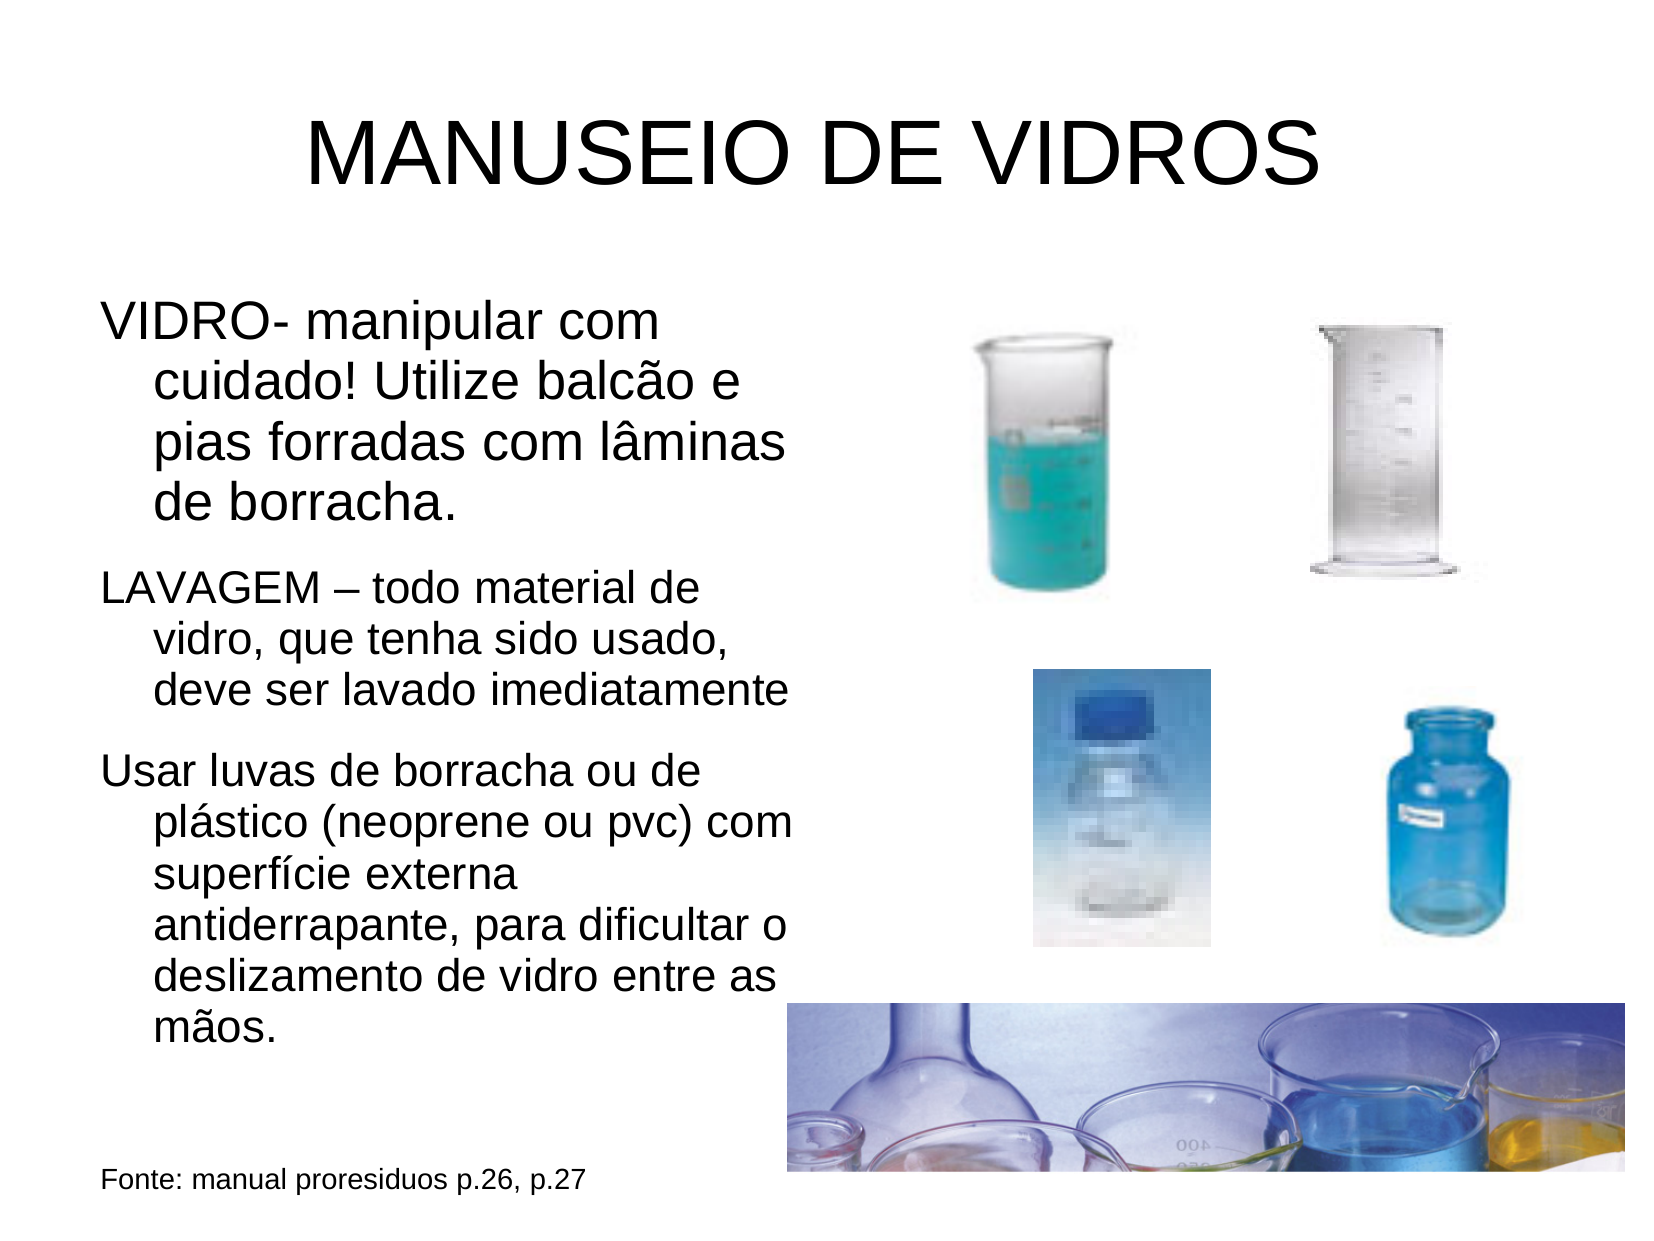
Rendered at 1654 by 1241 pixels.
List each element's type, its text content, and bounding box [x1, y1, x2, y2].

list VIDRO- manipular com cuidado! Utilize balcão e pias forradas com lâminas de borracha. LAVAGEM – todo material de vidro, que tenha sido usado, deve ser lavado imediatamente Usar luvas de borracha ou de plástico (neoprene ou pvc) com superfície externa antiderrapante, para dificultar o deslizamento de vidro entre as mãos. Fonte: manual proresiduos p.26, p.27 [82, 290, 809, 1194]
picture [1033, 669, 1211, 947]
title MANUSEIO DE VIDROS [82, 49, 1571, 257]
picture [787, 1003, 1625, 1174]
picture [1240, 295, 1506, 611]
picture [1358, 686, 1536, 953]
picture [944, 299, 1152, 621]
